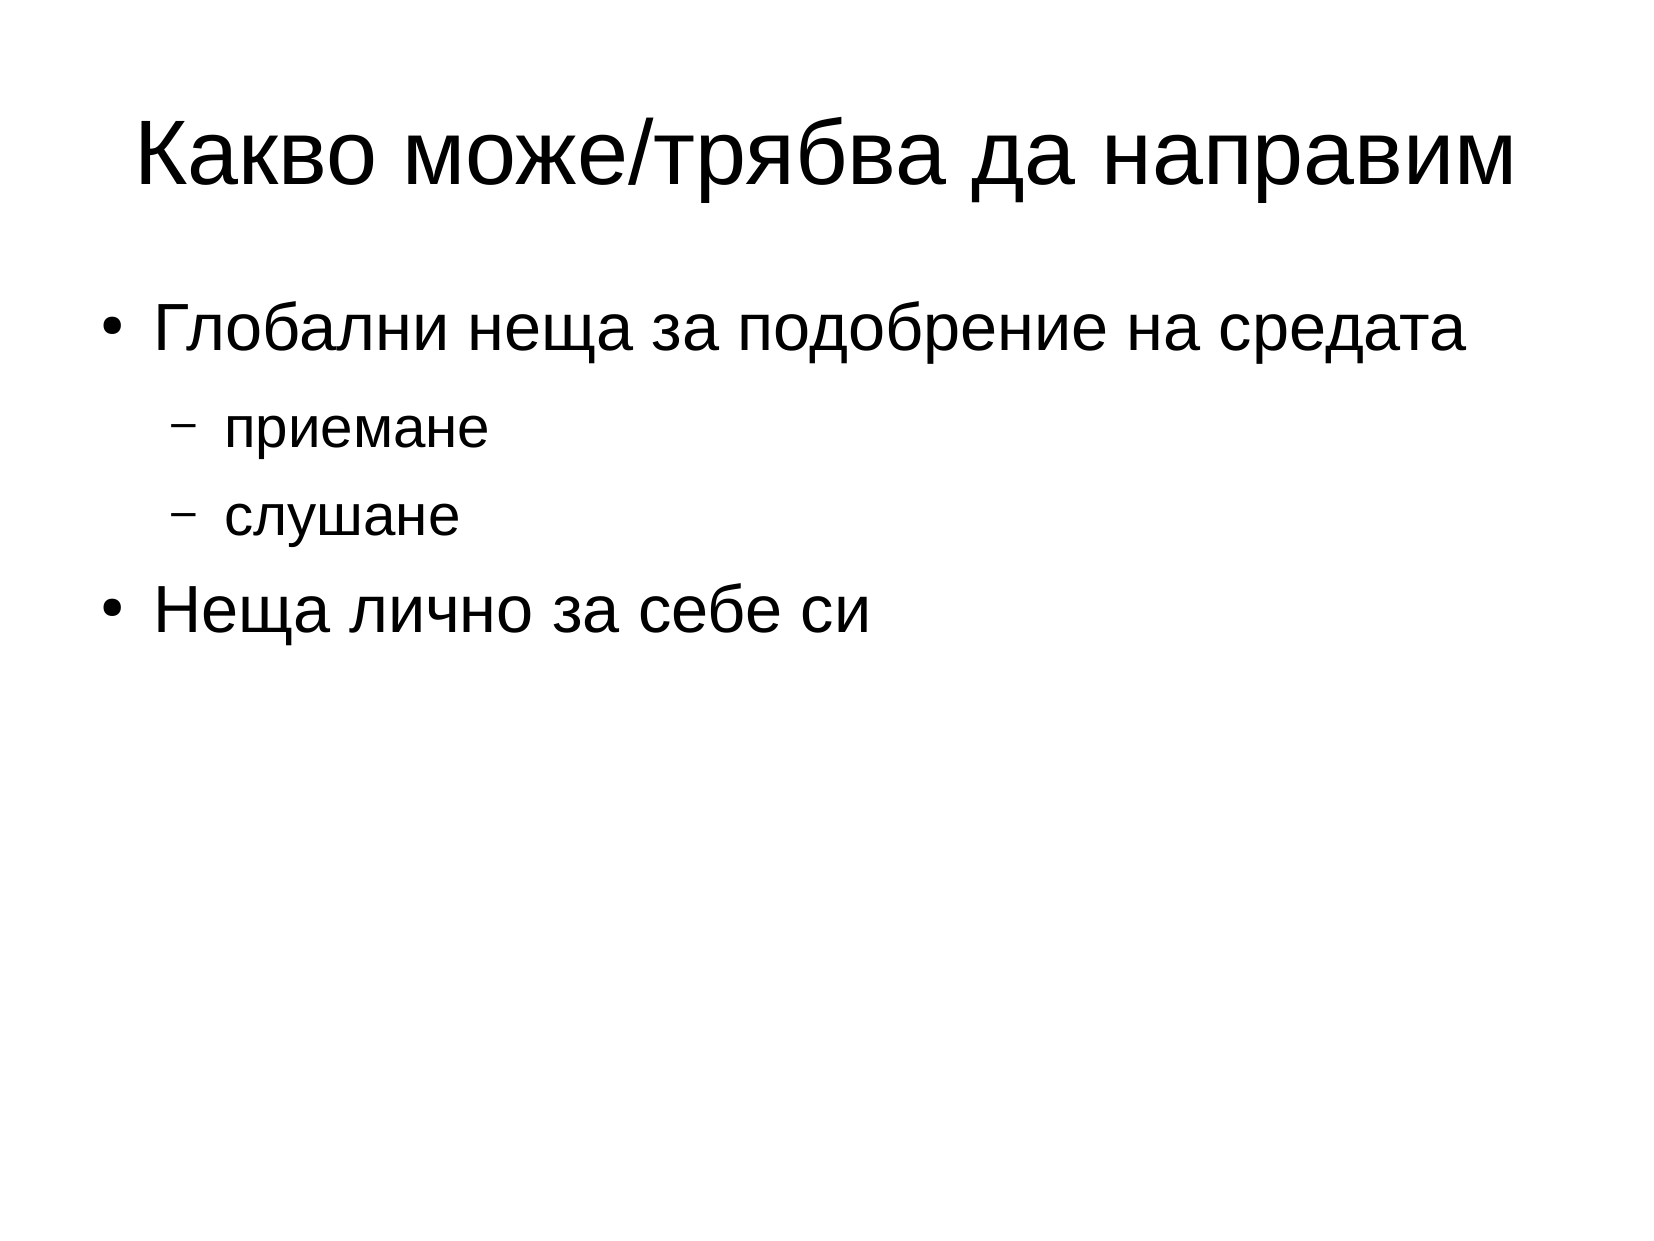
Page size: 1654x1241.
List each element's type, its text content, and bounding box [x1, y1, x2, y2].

list Глобални неща за подобрение на средата приемане слушане Неща лично за себе си [82, 290, 1538, 1010]
title Какво може/трябва да направим [82, 49, 1571, 257]
